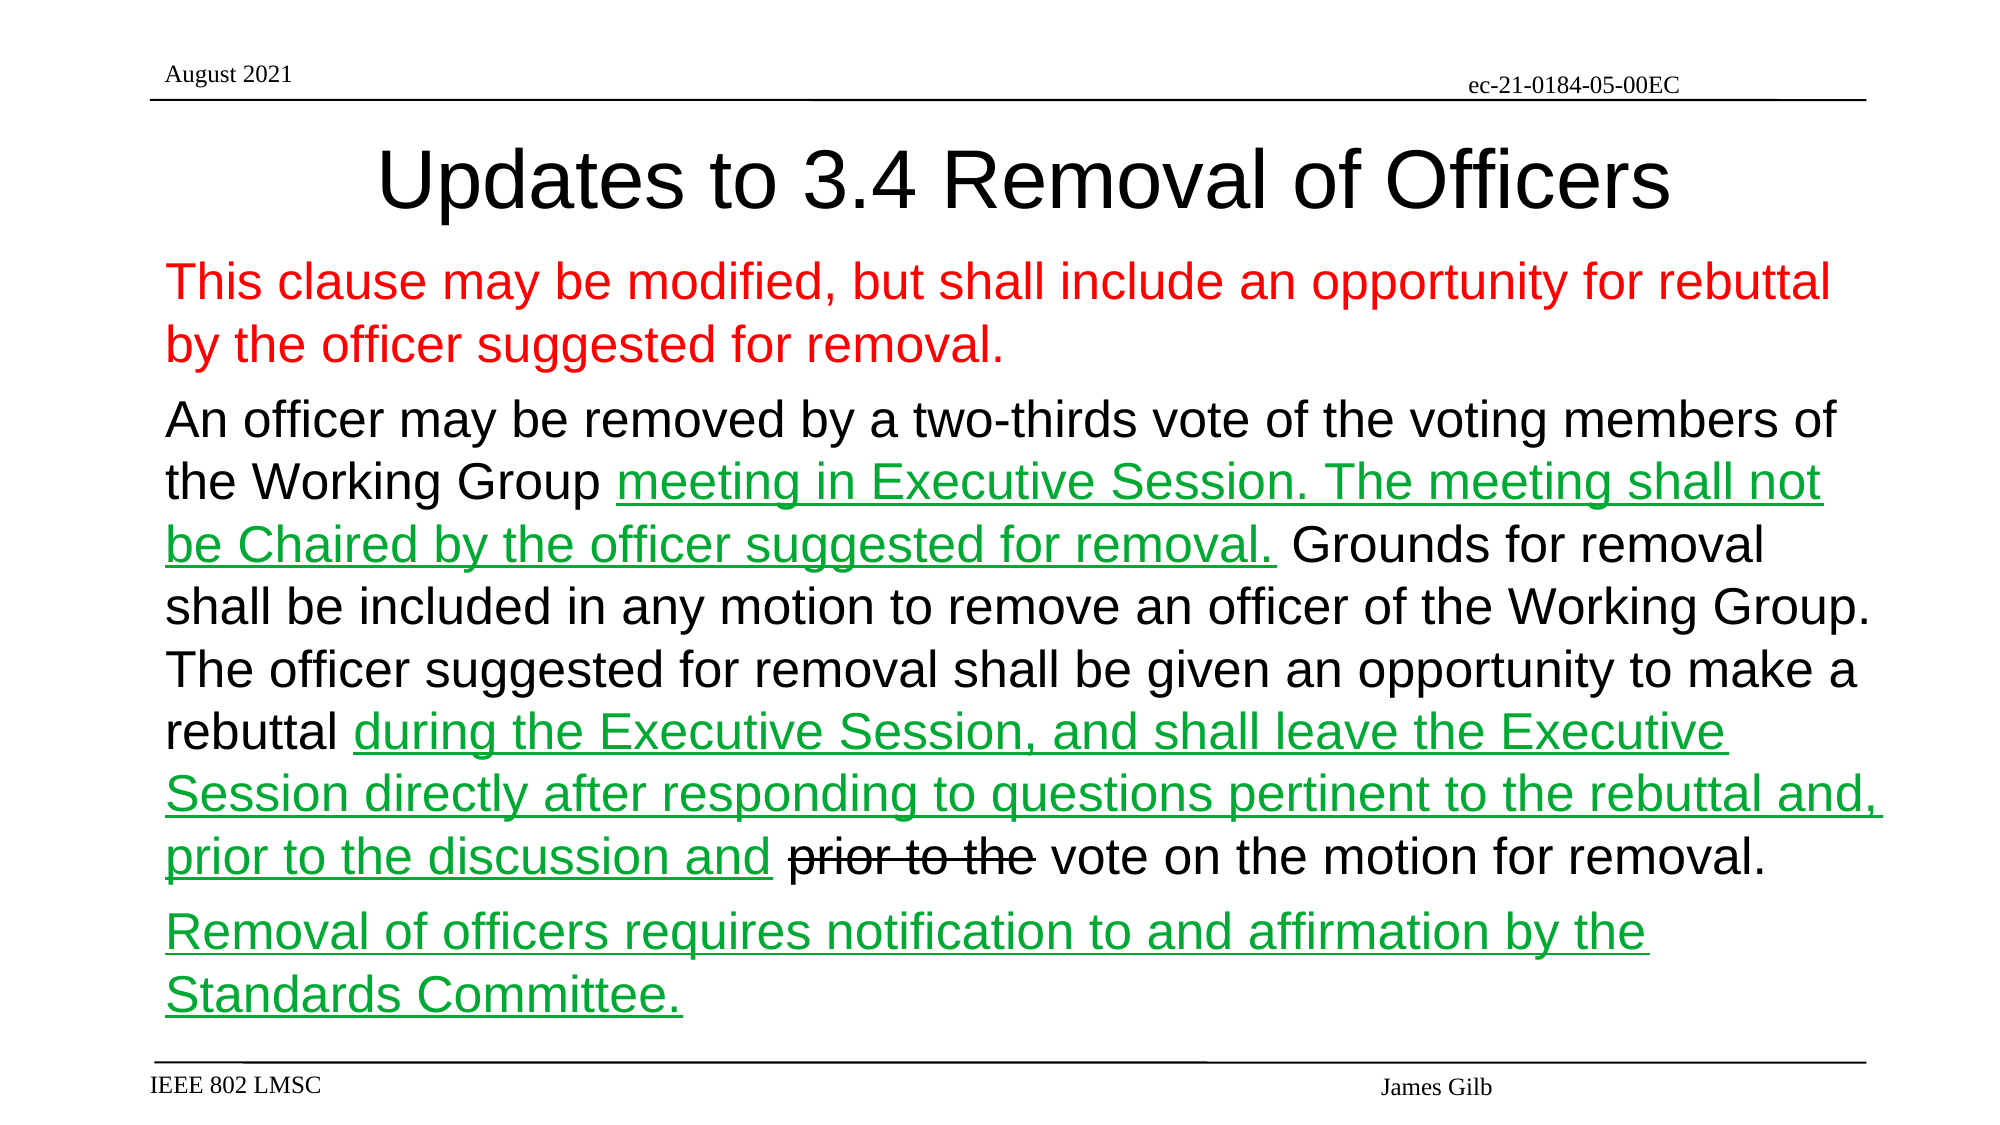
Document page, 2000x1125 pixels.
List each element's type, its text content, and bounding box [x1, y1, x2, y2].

list This clause may be modified, but shall include an opportunity for rebuttal by the officer suggested for removal. An officer may be removed by a two-thirds vote of the voting members of the Working Group meeting in Executive Session. The meeting shall not be Chaired by the officer suggested for removal. Grounds for removal shall be included in any motion to remove an officer of the Working Group. The officer suggested for removal shall be given an opportunity to make a rebuttal during the Executive Session, and shall leave the Executive Session directly after responding to questions pertinent to the rebuttal and, prior to the discussion and prior to the vote on the motion for removal. Removal of officers requires notification to and affirmation by the Standards Committee. [149, 239, 1900, 1051]
title Updates to 3.4 Removal of Officers [149, 112, 1900, 238]
